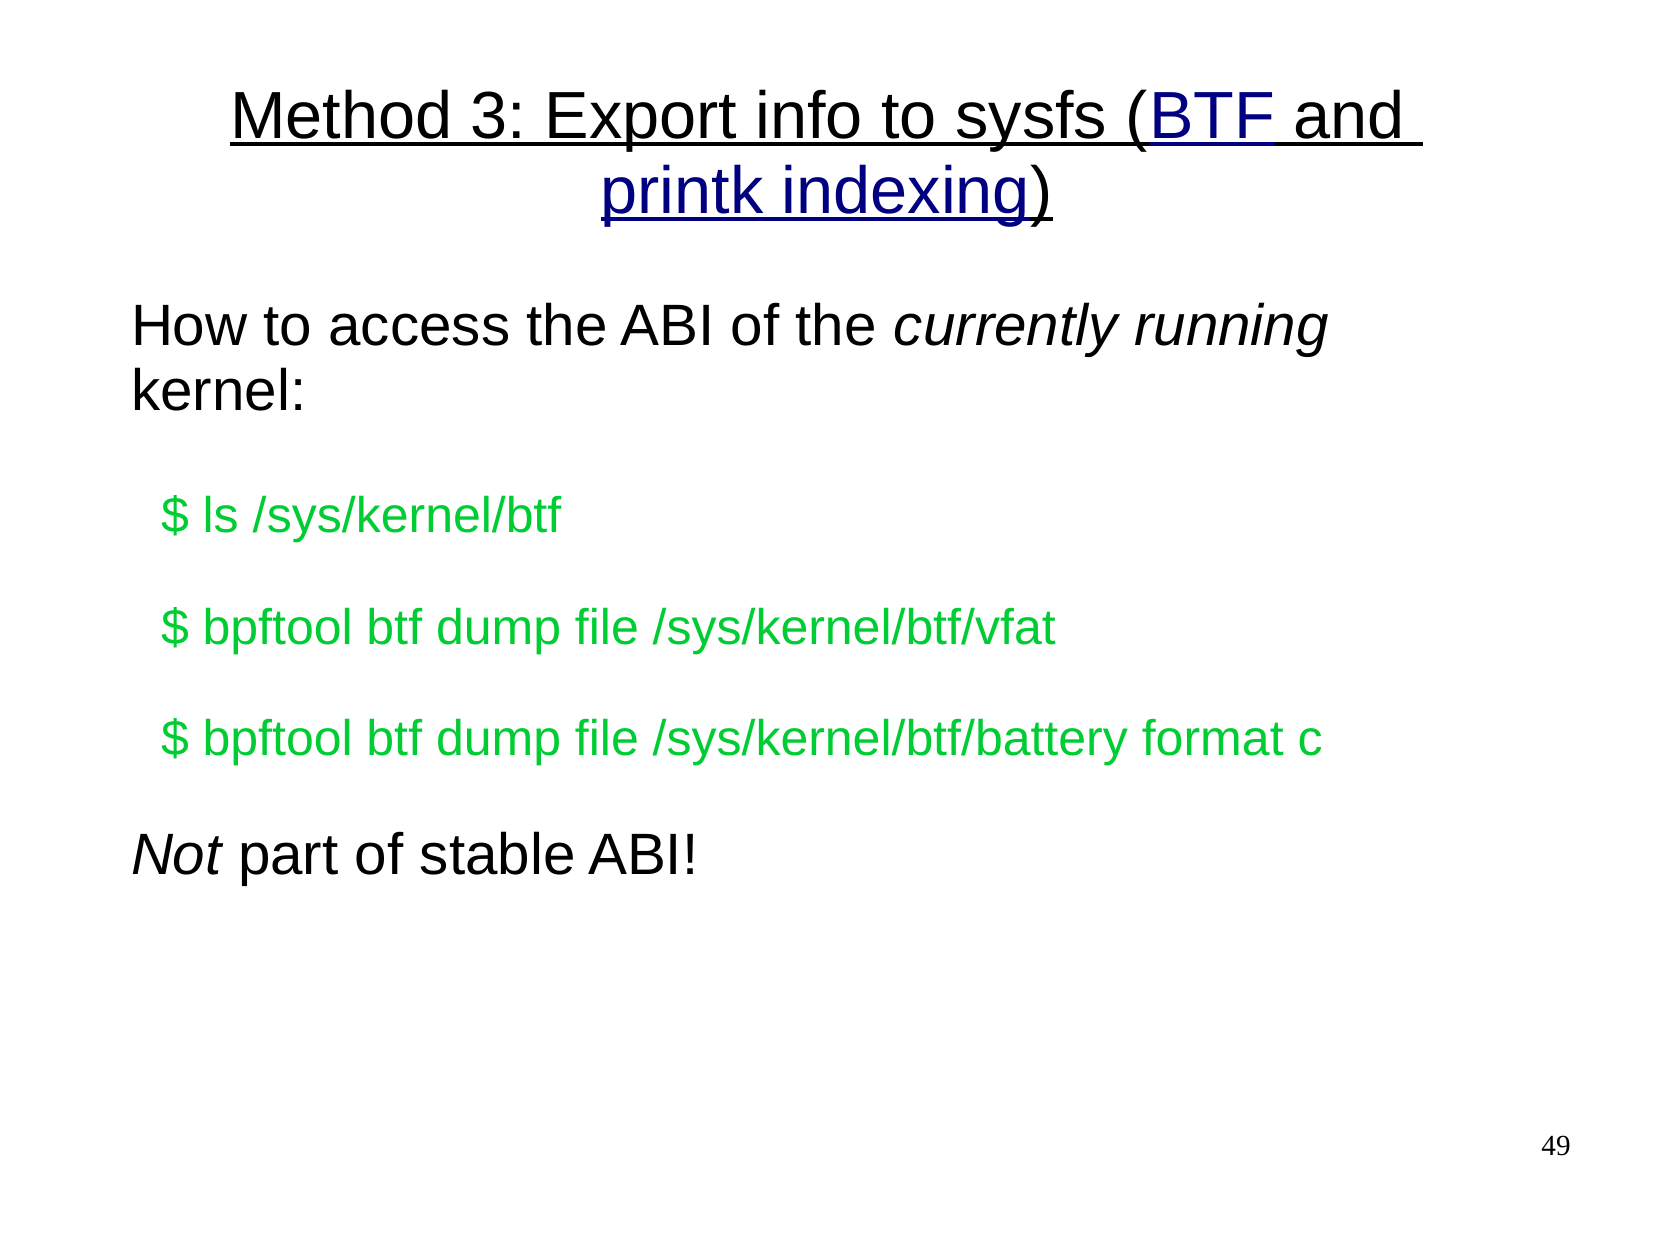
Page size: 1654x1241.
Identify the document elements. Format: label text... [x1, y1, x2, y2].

title Method 3: Export info to sysfs (BTF and printk indexing) [82, 49, 1571, 257]
text_box How to access the ABI of the currently running kernel: $ ls /sys/kernel/btf $ bpftool btf dump file /sys/kernel/btf/vfat $ bpftool btf dump file /sys/kernel/btf/battery format c Not part of stable ABI! [116, 285, 1521, 951]
